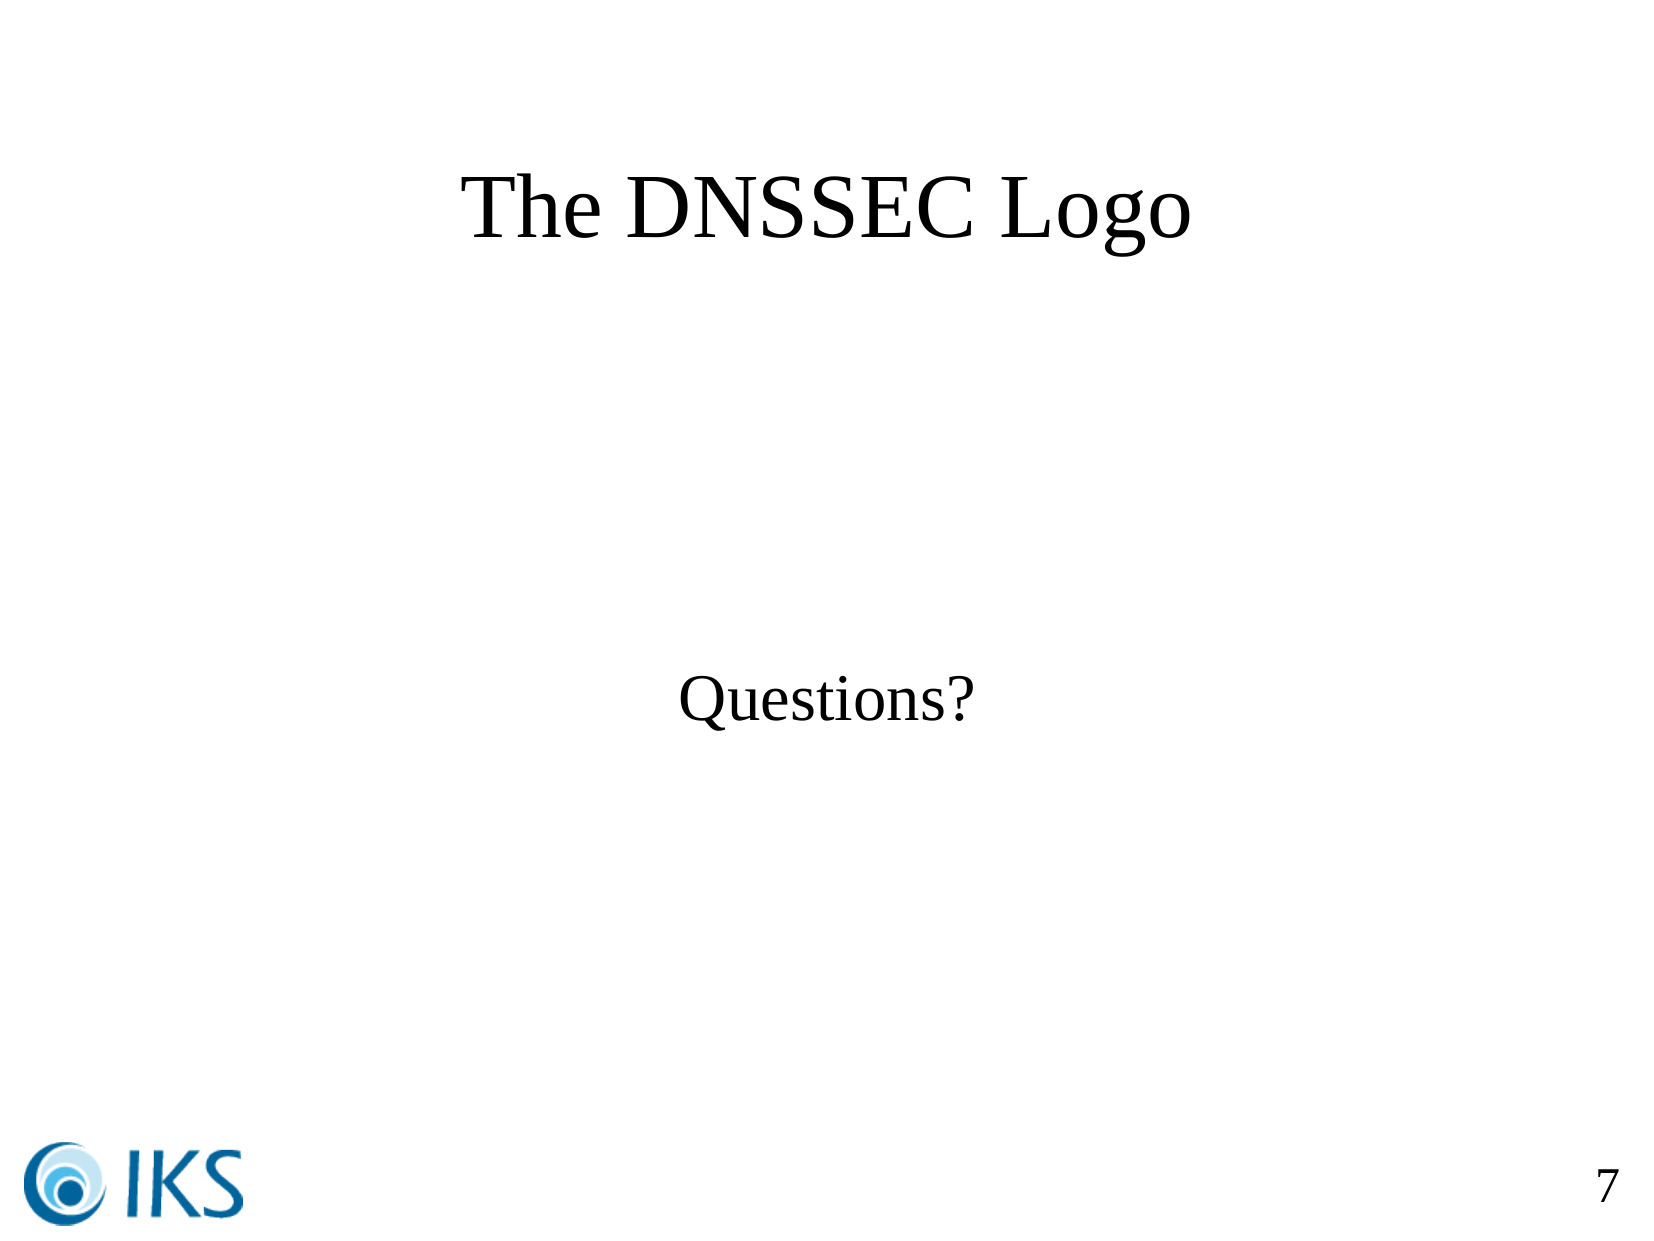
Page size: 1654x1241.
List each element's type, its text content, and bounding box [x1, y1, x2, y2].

picture [24, 1142, 243, 1226]
subtitle Questions? [121, 344, 1534, 1127]
title The DNSSEC Logo [121, 102, 1534, 311]
